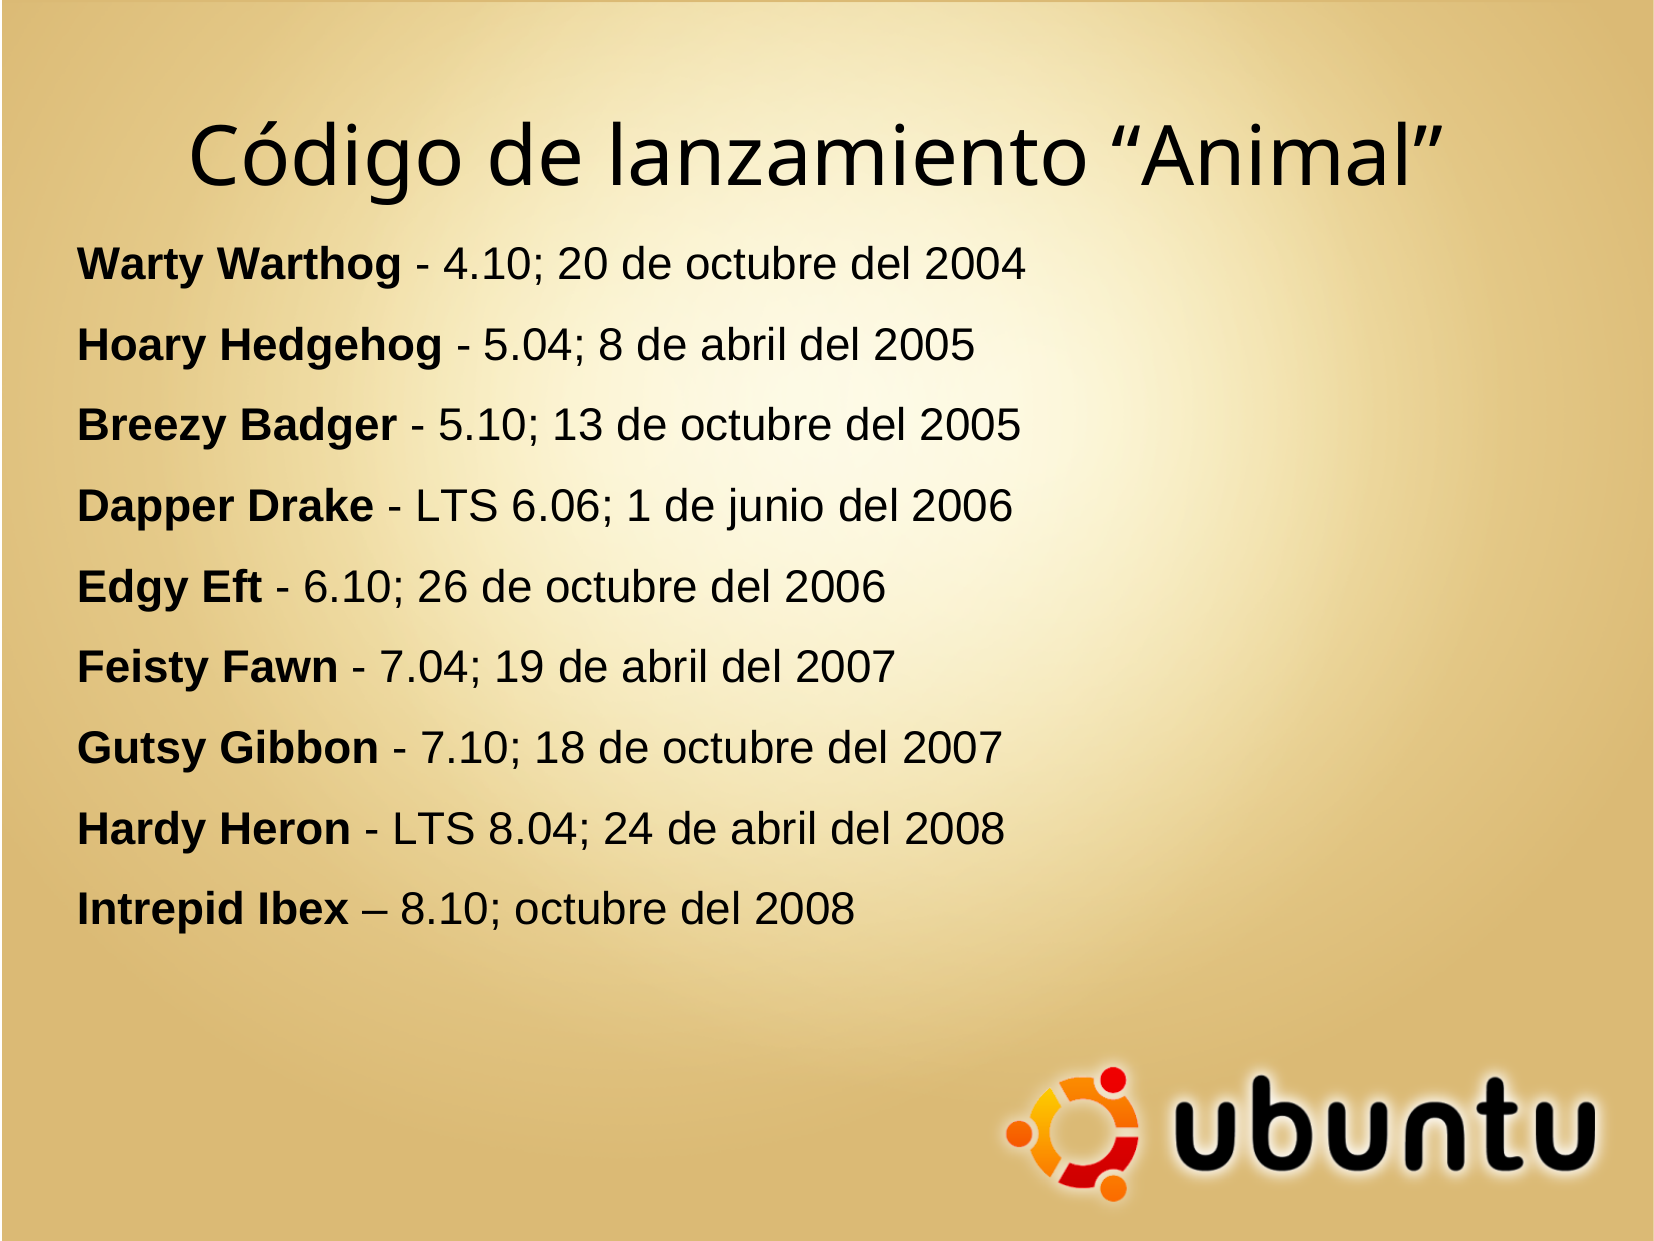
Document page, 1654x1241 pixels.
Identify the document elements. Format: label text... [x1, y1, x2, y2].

list Warty Warthog - 4.10; 20 de octubre del 2004 Hoary Hedgehog - 5.04; 8 de abril del 2005 Breezy Badger - 5.10; 13 de octubre del 2005 Dapper Drake - LTS 6.06; 1 de junio del 2006 Edgy Eft - 6.10; 26 de octubre del 2006 Feisty Fawn - 7.04; 19 de abril del 2007 Gutsy Gibbon - 7.10; 18 de octubre del 2007 Hardy Heron - LTS 8.04; 24 de abril del 2008 Intrepid Ibex – 8.10; octubre del 2008 [59, 237, 1595, 1098]
picture [2, 0, 1654, 1241]
title Código de lanzamiento “Animal” [82, 49, 1571, 237]
